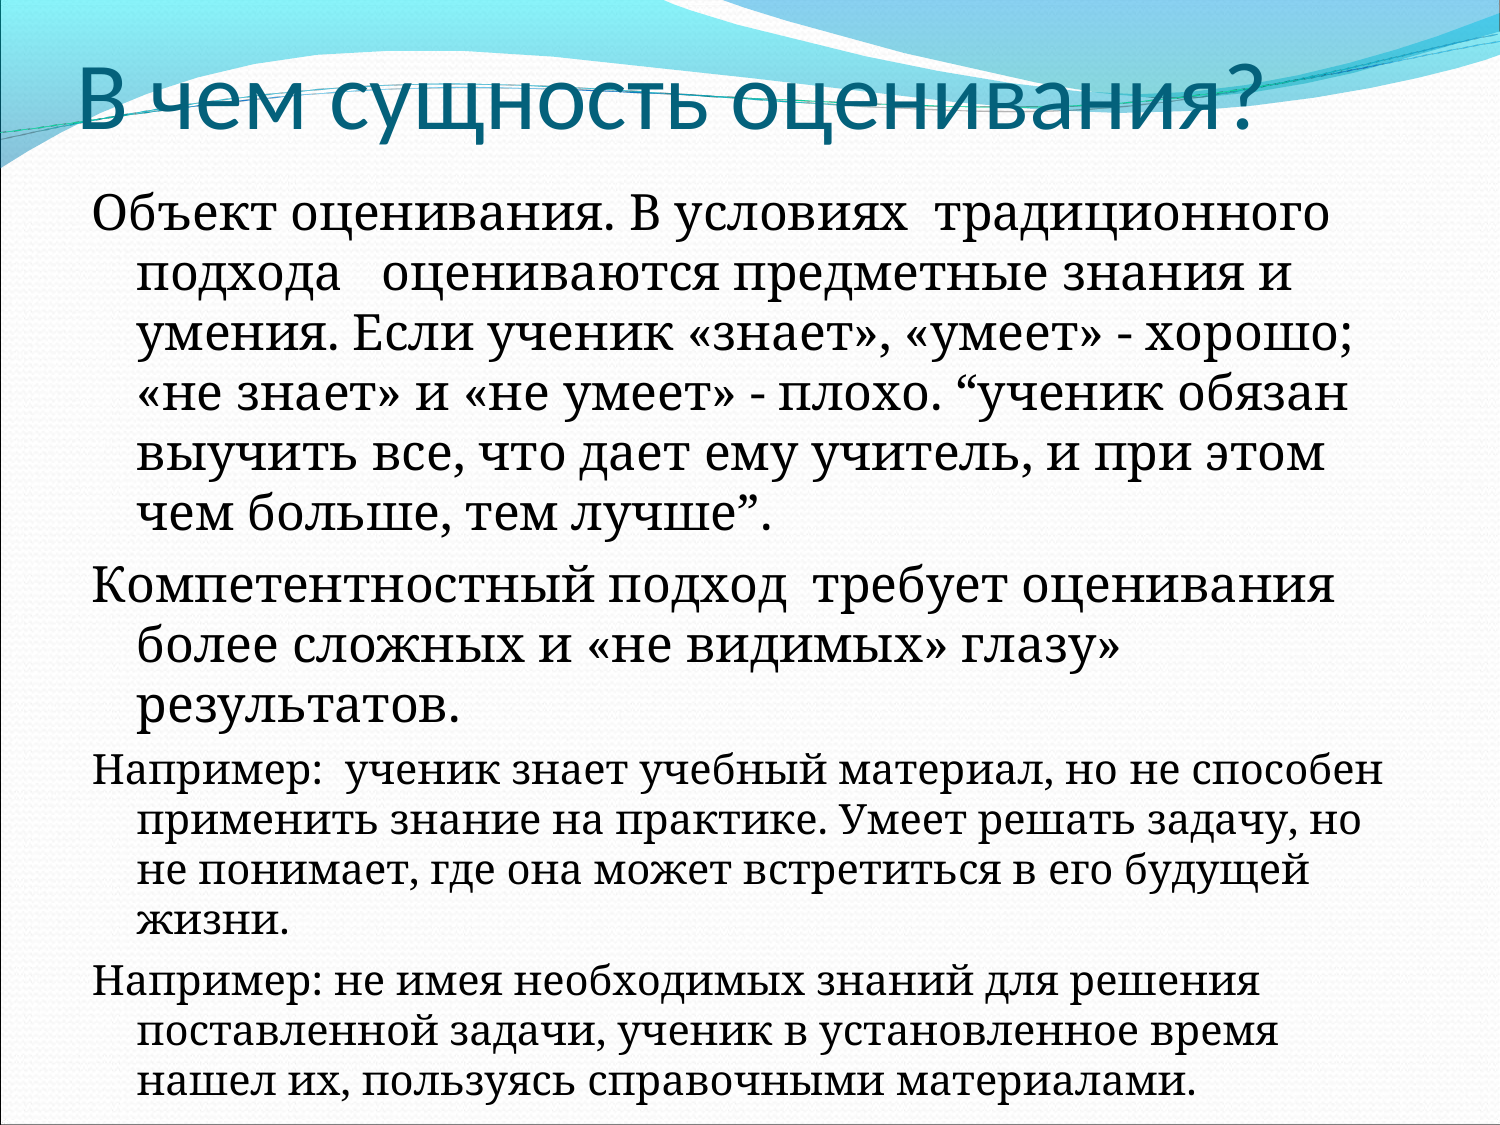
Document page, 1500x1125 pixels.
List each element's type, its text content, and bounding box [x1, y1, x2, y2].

title В чем сущность оценивания? [76, 26, 1427, 149]
picture [0, 0, 1500, 1125]
list Объект оценивания. В условиях традиционного подхода оцениваются предметные знания и умения. Если ученик «знает», «умеет» - хорошо; «не знает» и «не умеет» - плохо. “ученик обязан выучить все, что дает ему учитель, и при этом чем больше, тем лучше”. Компетентностный подход требует оценивания более сложных и «не видимых» глазу» результатов. Например: ученик знает учебный материал, но не способен применить знание на практике. Умеет решать задачу, но не понимает, где она может встретиться в его будущей жизни. Например: не имея необходимых знаний для решения поставленной задачи, ученик в установленное время нашел их, пользуясь справочными материалами. [76, 172, 1427, 1035]
